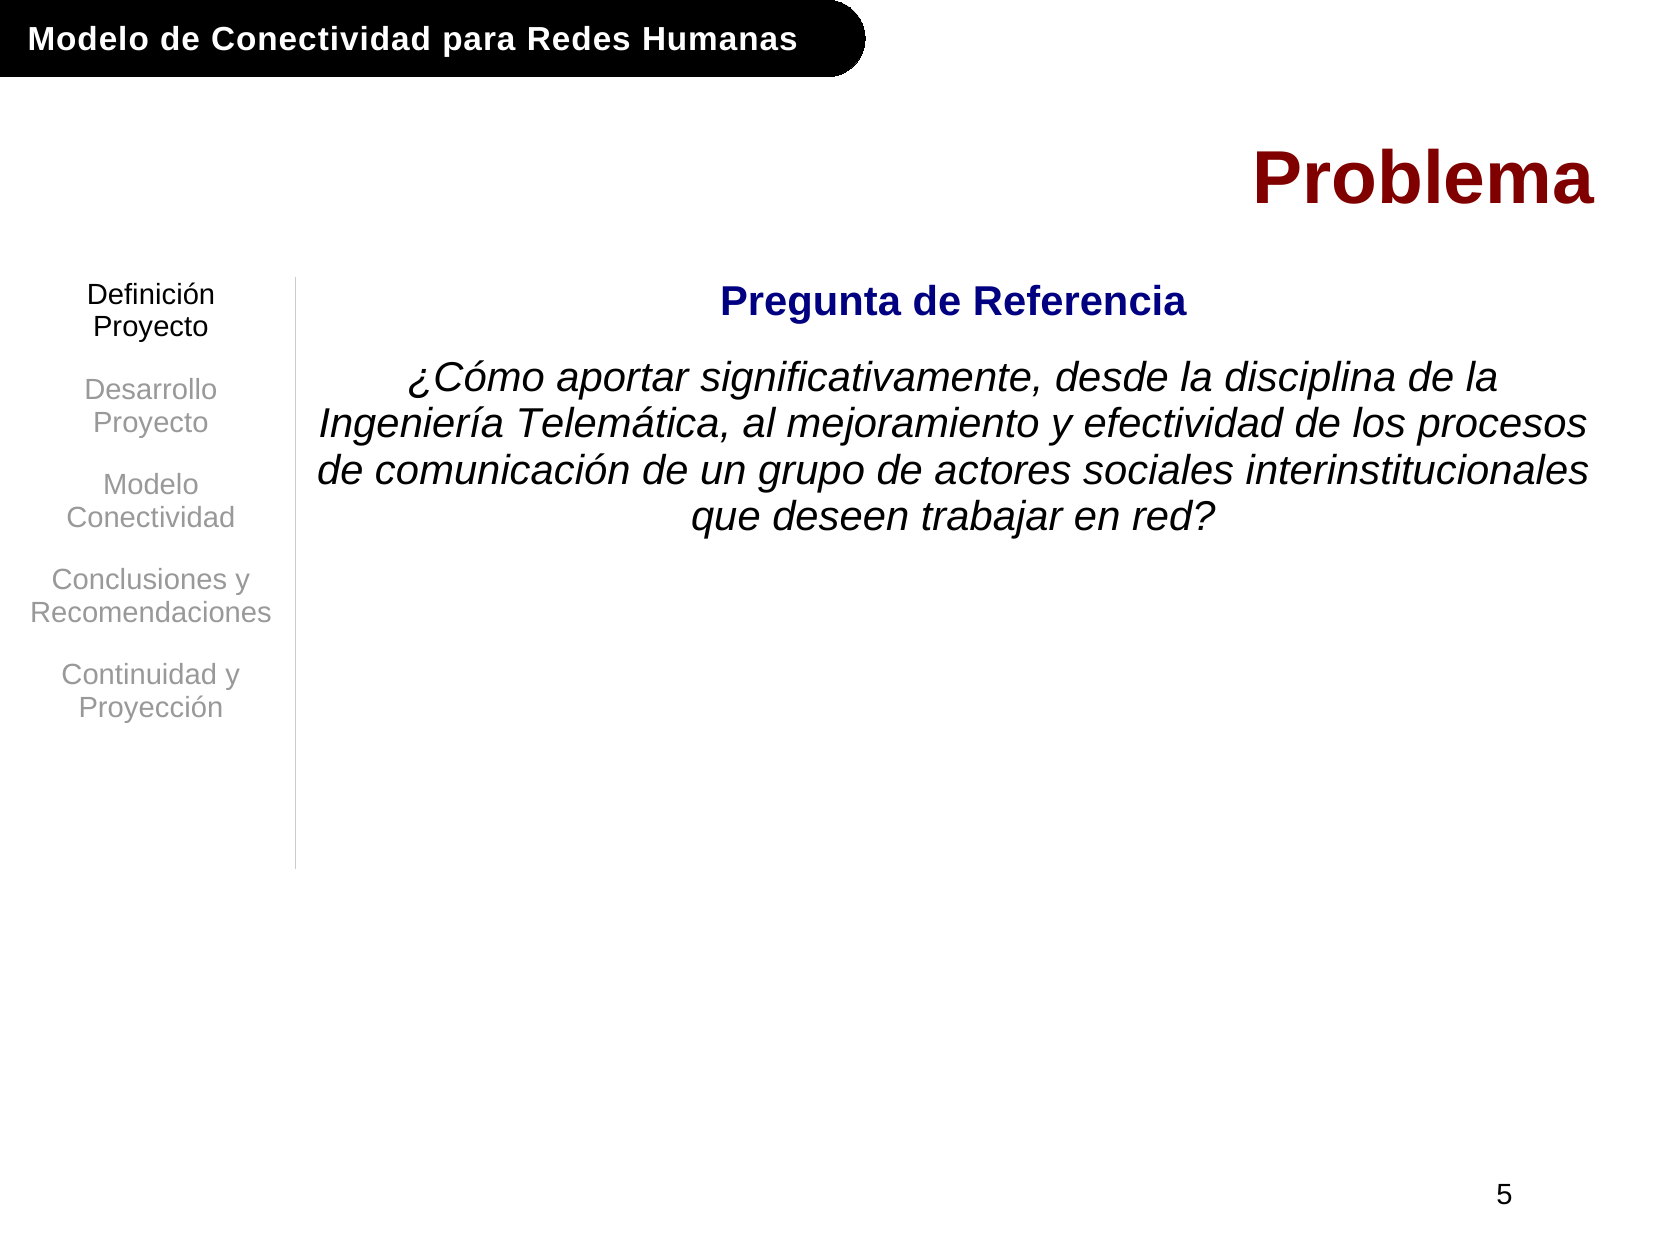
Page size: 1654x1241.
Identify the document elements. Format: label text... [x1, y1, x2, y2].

list Pregunta de Referencia ¿Cómo aportar significativamente, desde la disciplina de la Ingeniería Telemática, al mejoramiento y efectividad de los procesos de comunicación de un grupo de actores sociales interinstitucionales que deseen trabajar en red? [312, 277, 1595, 1142]
list Definición Proyecto Desarrollo Proyecto Modelo Conectividad Conclusiones y Recomendaciones Continuidad y Proyección [17, 277, 285, 862]
title Problema [118, 118, 1595, 237]
